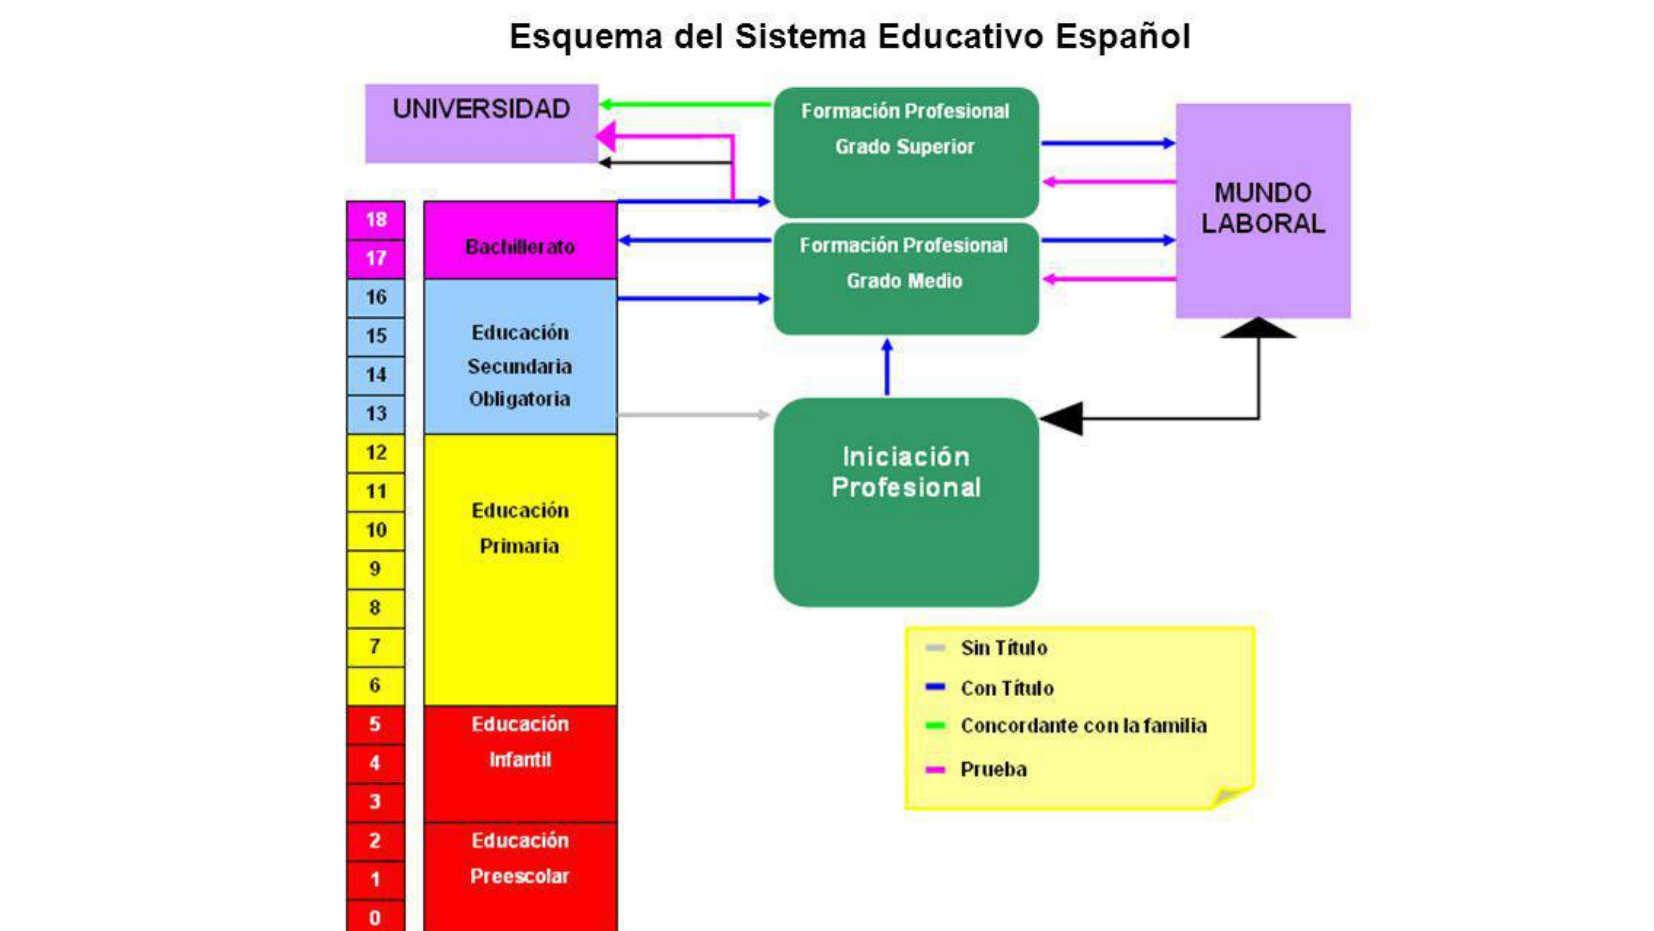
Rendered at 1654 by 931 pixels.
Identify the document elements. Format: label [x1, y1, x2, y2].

picture [318, 4, 1394, 931]
